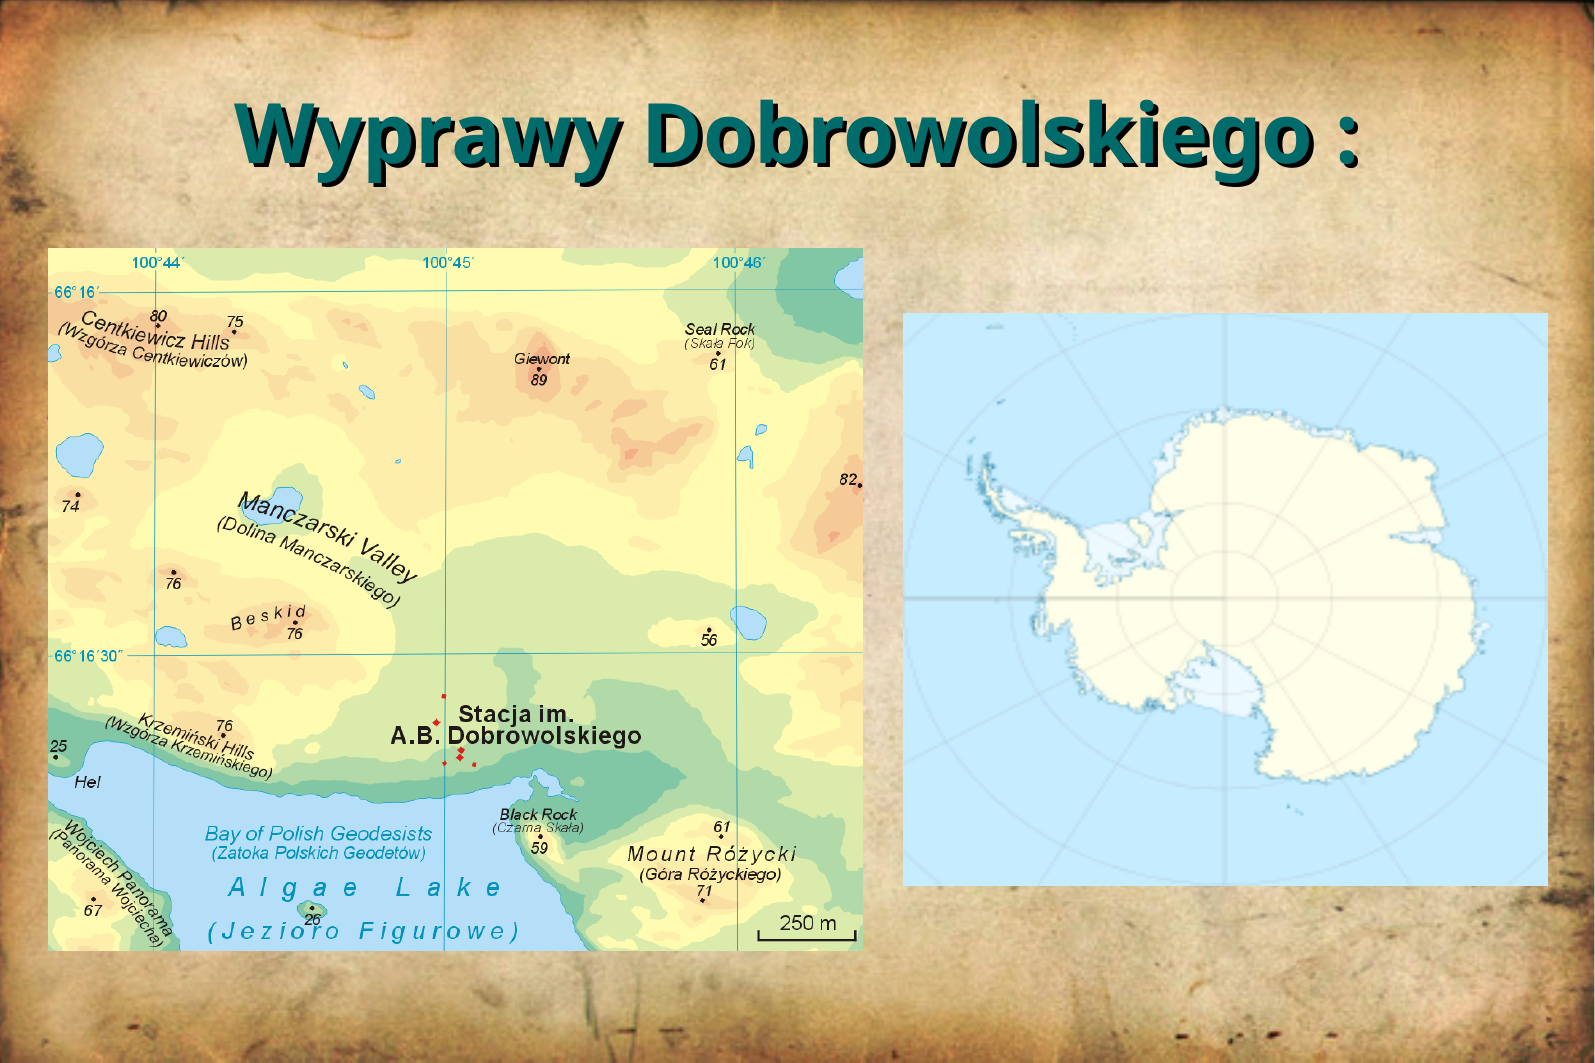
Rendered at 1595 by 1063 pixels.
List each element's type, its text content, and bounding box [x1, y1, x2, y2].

picture [0, 0, 1595, 1063]
title Wyprawy Dobrowolskiego : [79, 42, 1515, 220]
